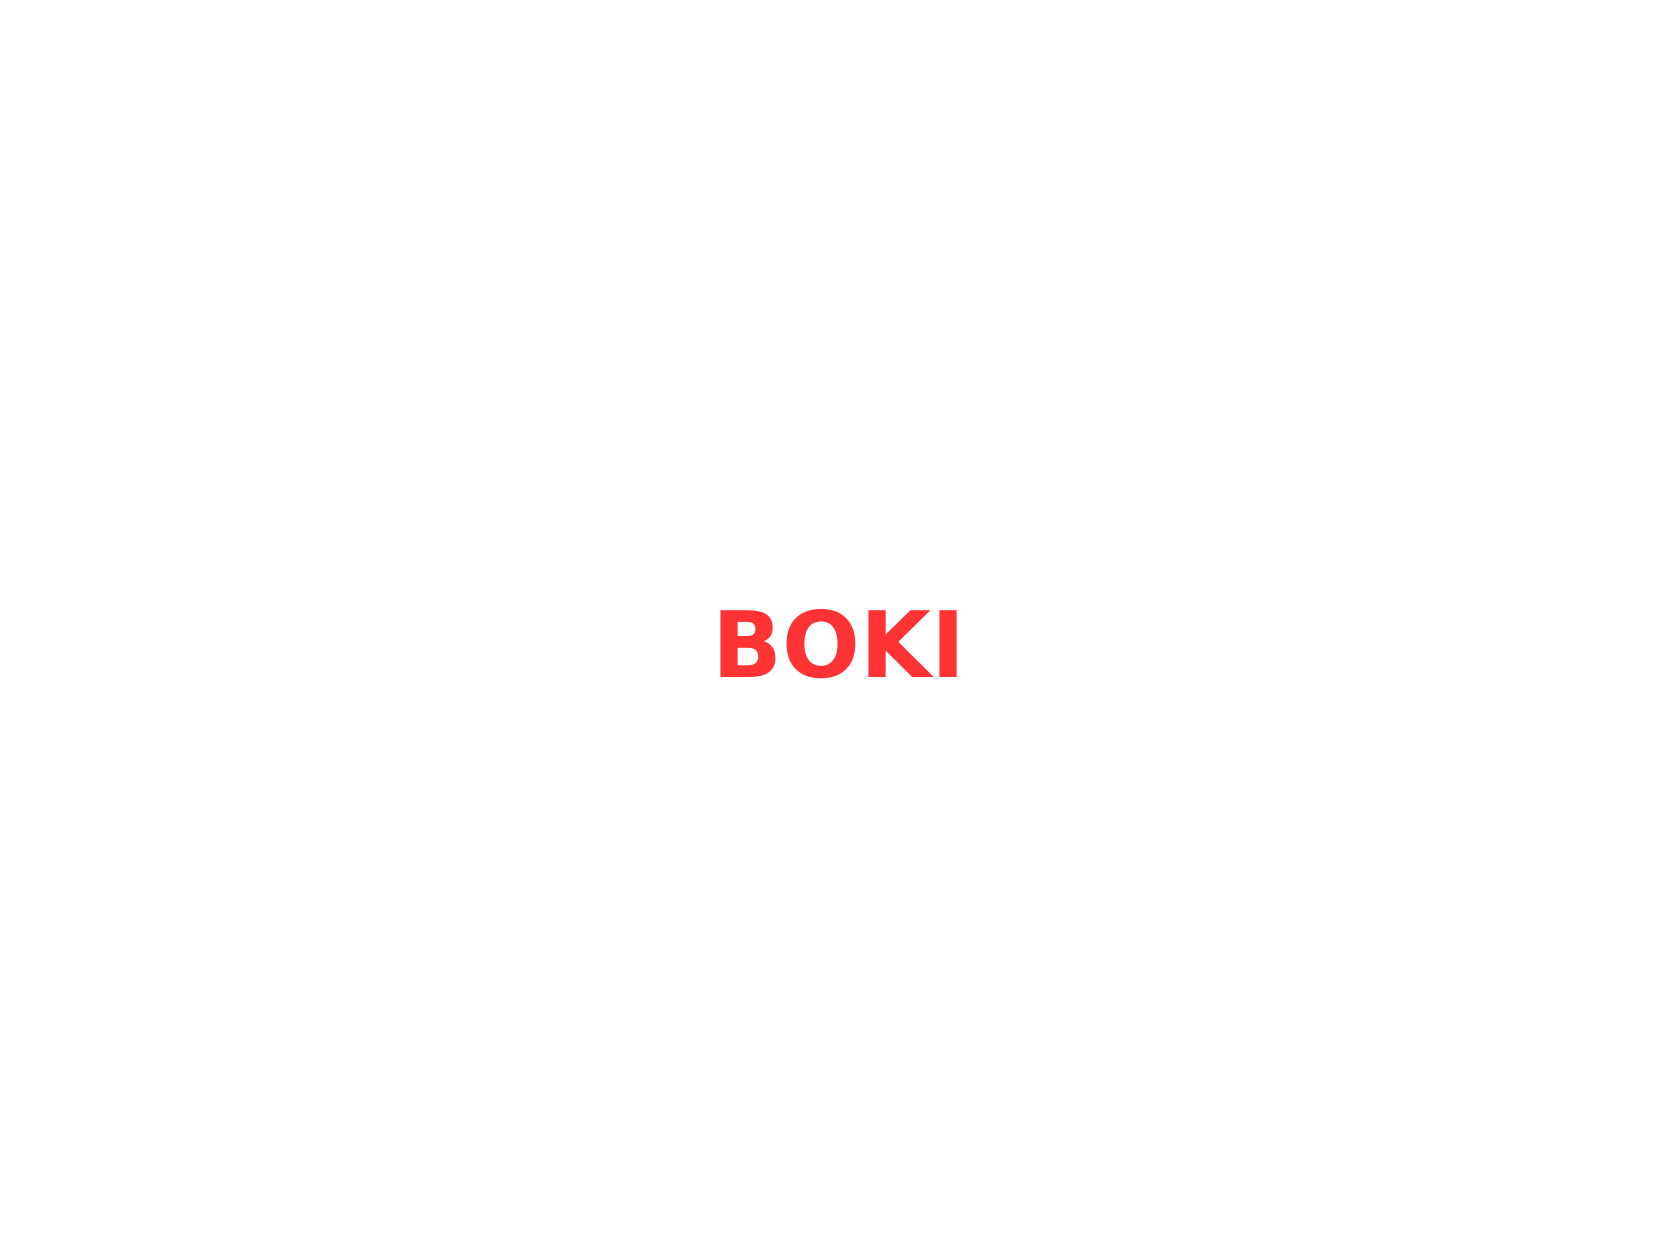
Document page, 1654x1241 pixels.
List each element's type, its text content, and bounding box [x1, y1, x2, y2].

subtitle BOKI [82, 273, 1565, 1126]
